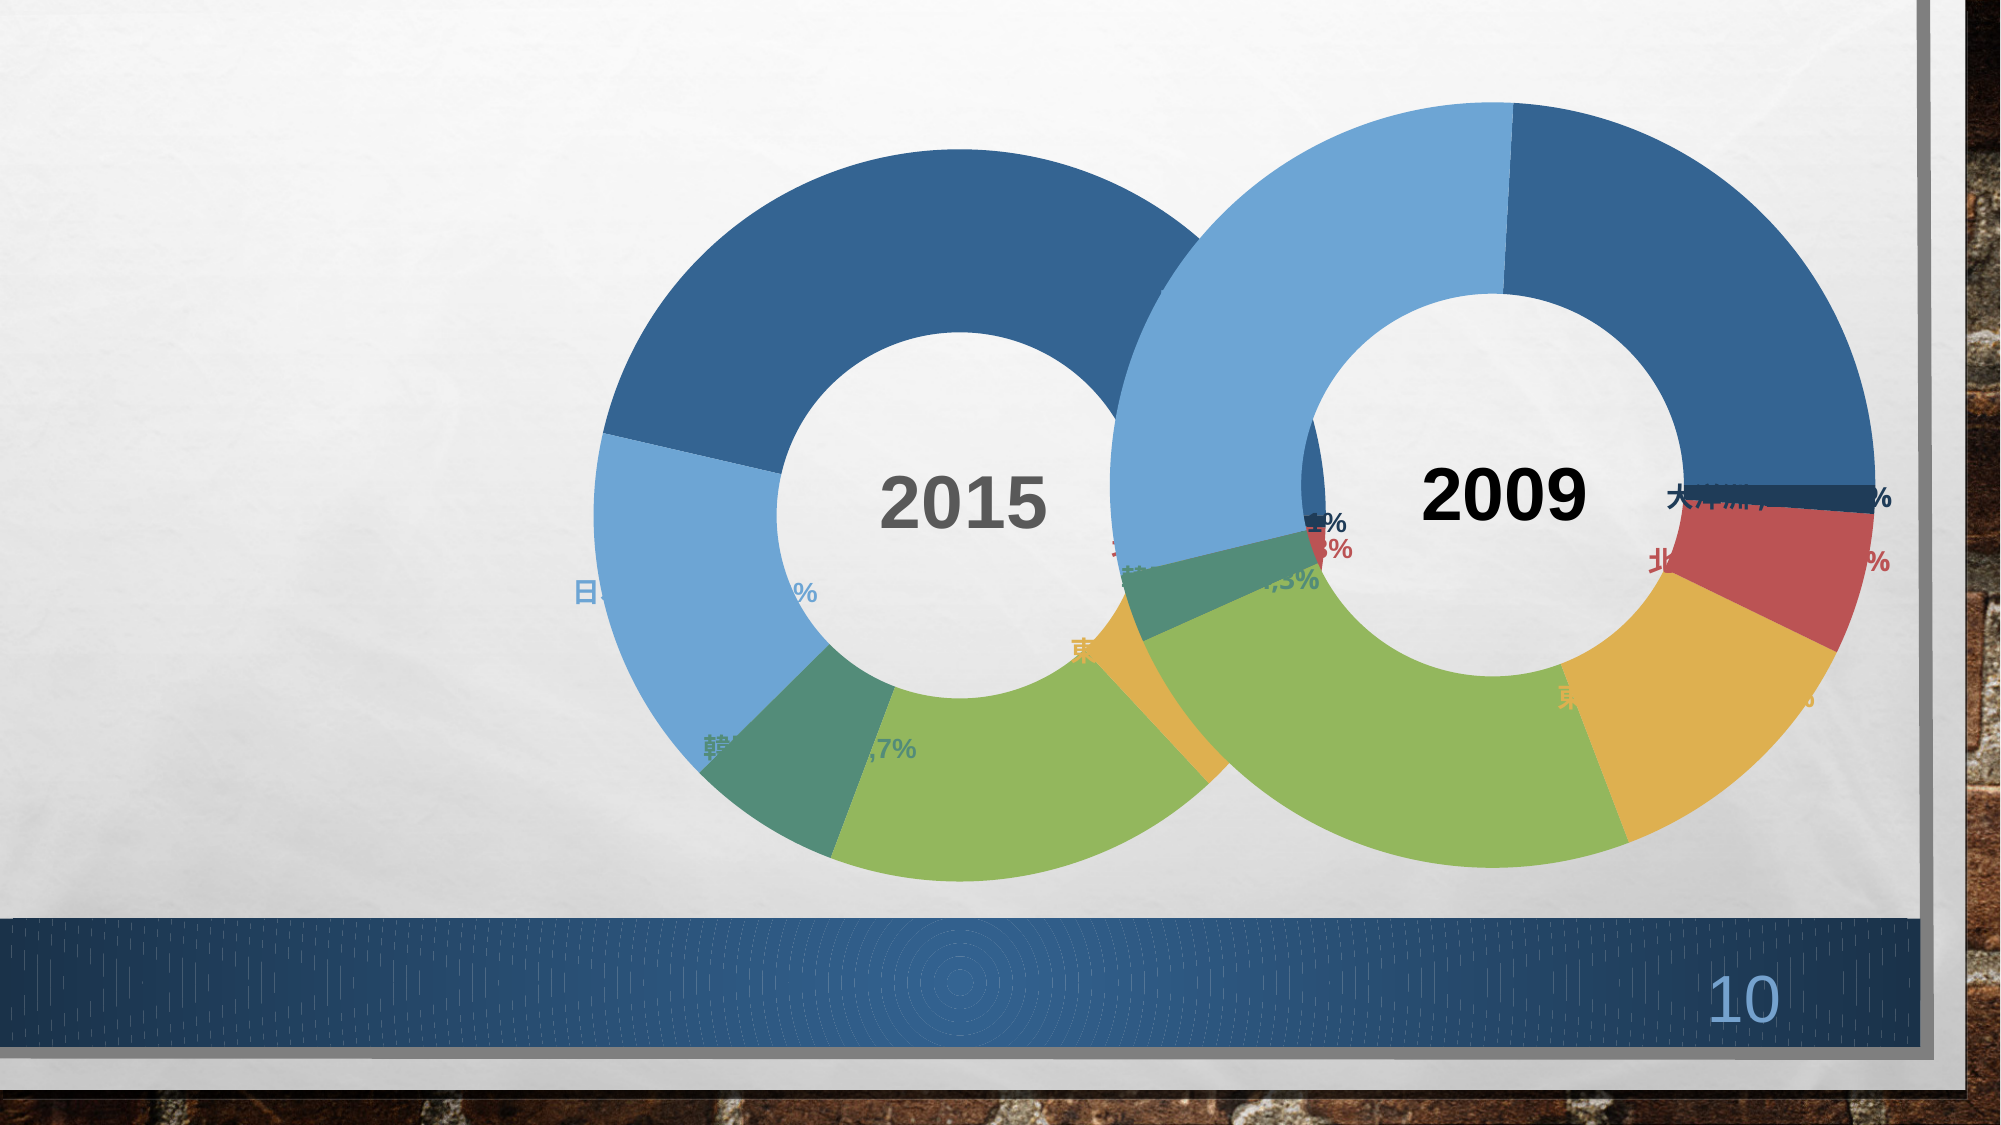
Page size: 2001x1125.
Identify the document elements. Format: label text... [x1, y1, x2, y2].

text_box 2009 [1366, 437, 1643, 544]
text_box 9 [1669, 947, 1819, 1030]
chart [446, 0, 2000, 901]
